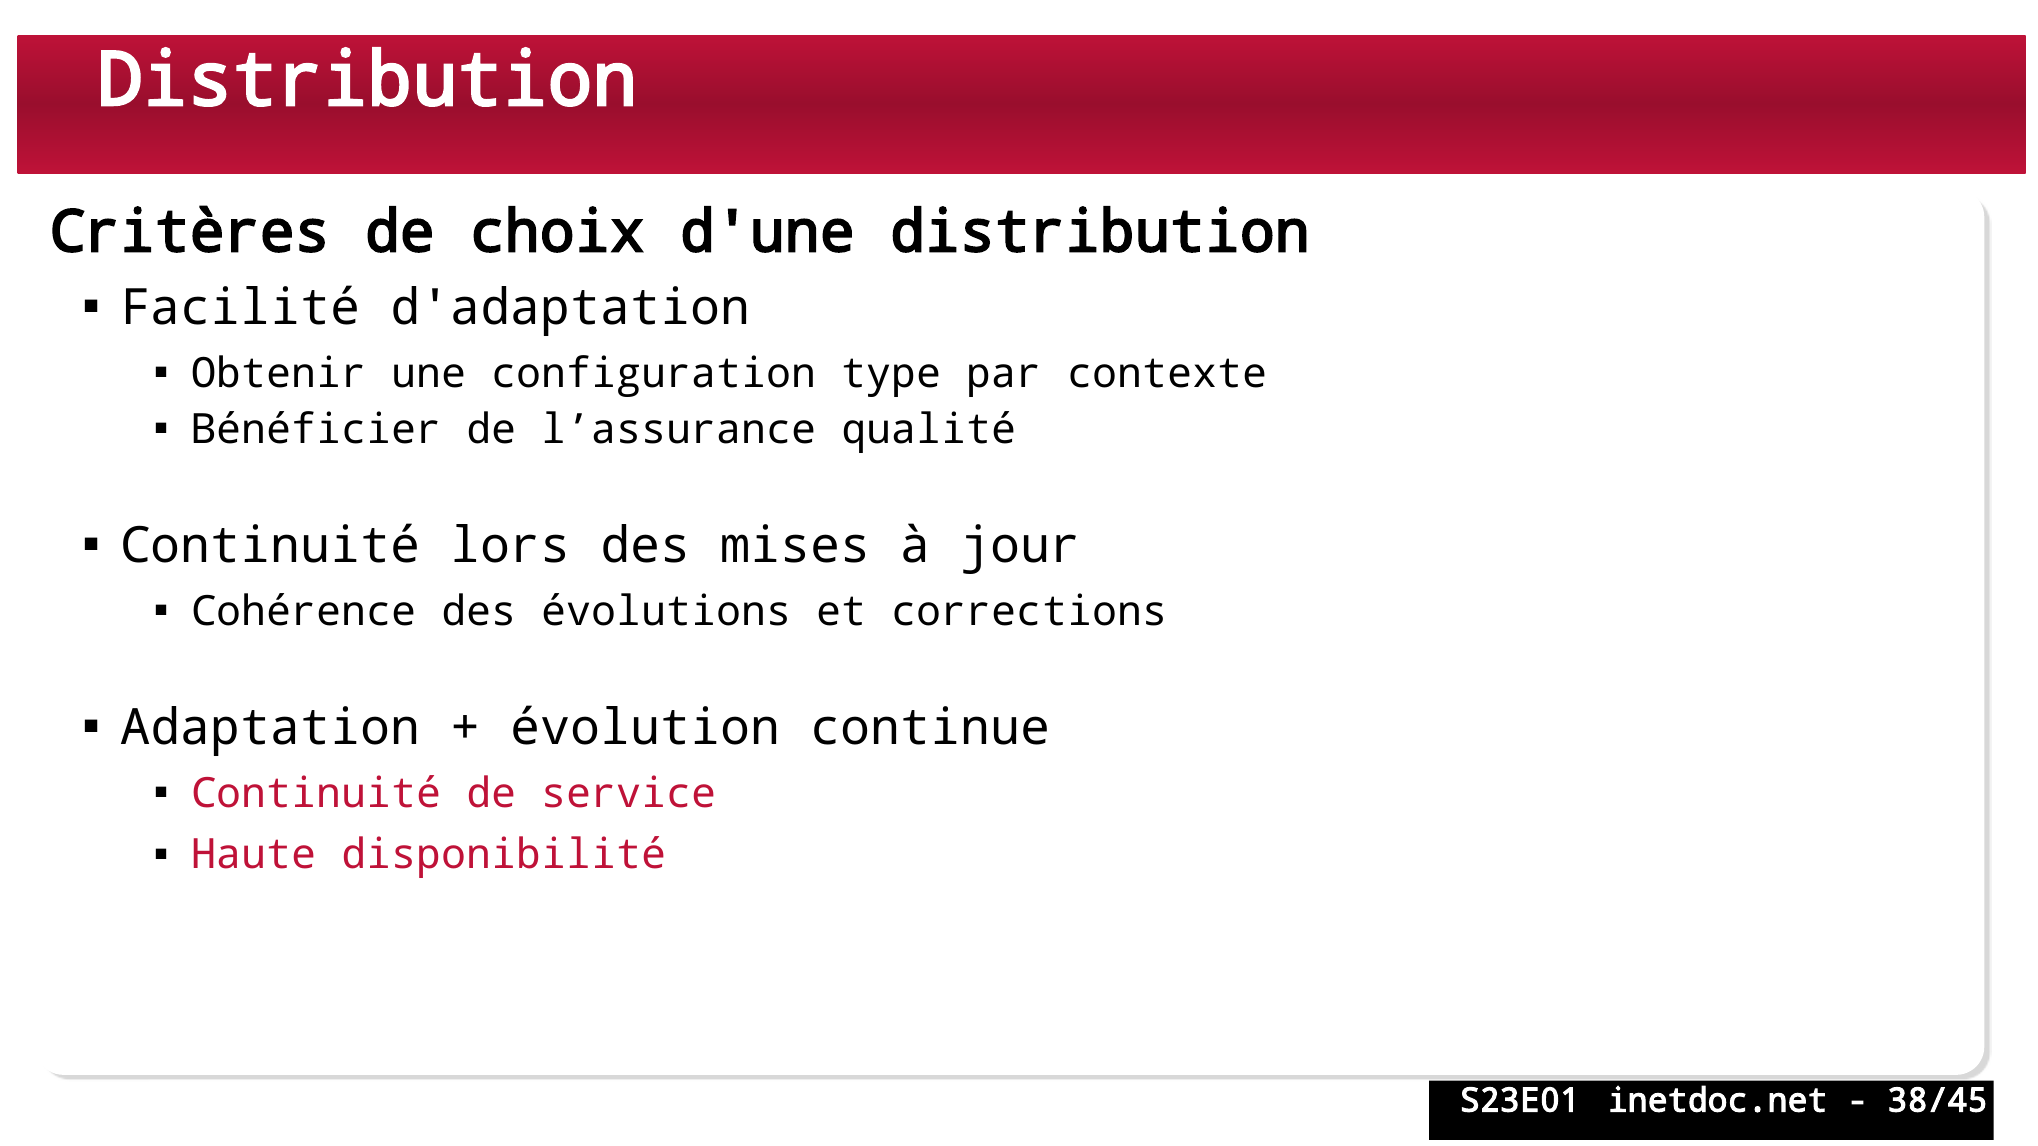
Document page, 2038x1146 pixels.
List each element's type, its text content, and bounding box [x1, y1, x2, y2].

text_box S23E01 inetdoc.net - <numéro>/45 [1429, 1080, 1994, 1140]
text_box Distribution [17, 35, 2026, 174]
text_box Critères de choix d'une distribution Facilité d'adaptation Obtenir une configuration type par contexte Bénéficier de l’assurance qualité Continuité lors des mises à jour Cohérence des évolutions et corrections Adaptation + évolution continue Continuité de service Haute disponibilité [35, 188, 1985, 1075]
